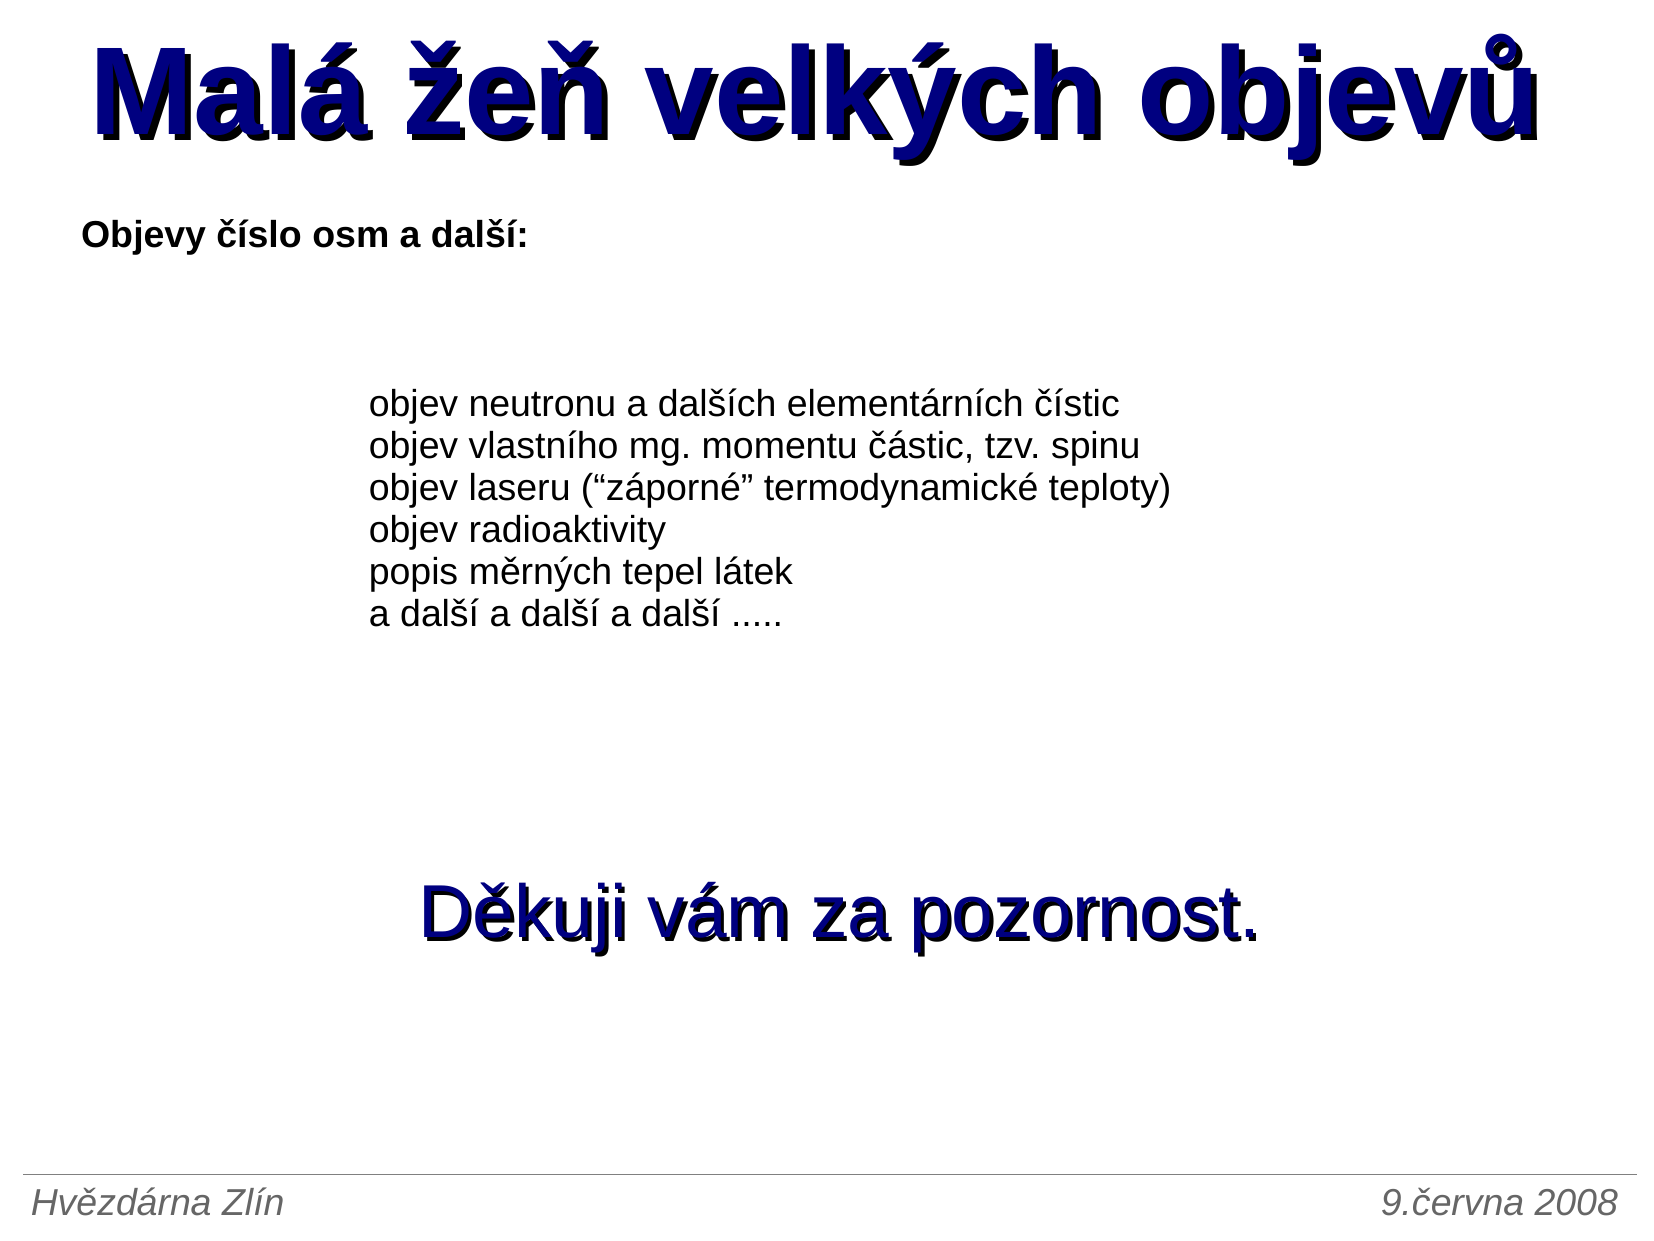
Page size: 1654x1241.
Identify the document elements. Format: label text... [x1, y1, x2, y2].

text_box Hvězdárna Zlín 9.června 2008 [16, 1174, 1633, 1232]
text_box objev neutronu a dalších elementárních čístic objev vlastního mg. momentu částic, tzv. spinu objev laseru (“záporné” termodynamické teploty) objev radioaktivity popis měrných tepel látek a další a další a další ..... [343, 375, 1201, 642]
text_box Malá žeň velkých objevů [75, 13, 1558, 169]
text_box Děkuji vám za pozornost. [403, 862, 1276, 962]
text_box Objevy číslo osm a další: [66, 205, 555, 263]
